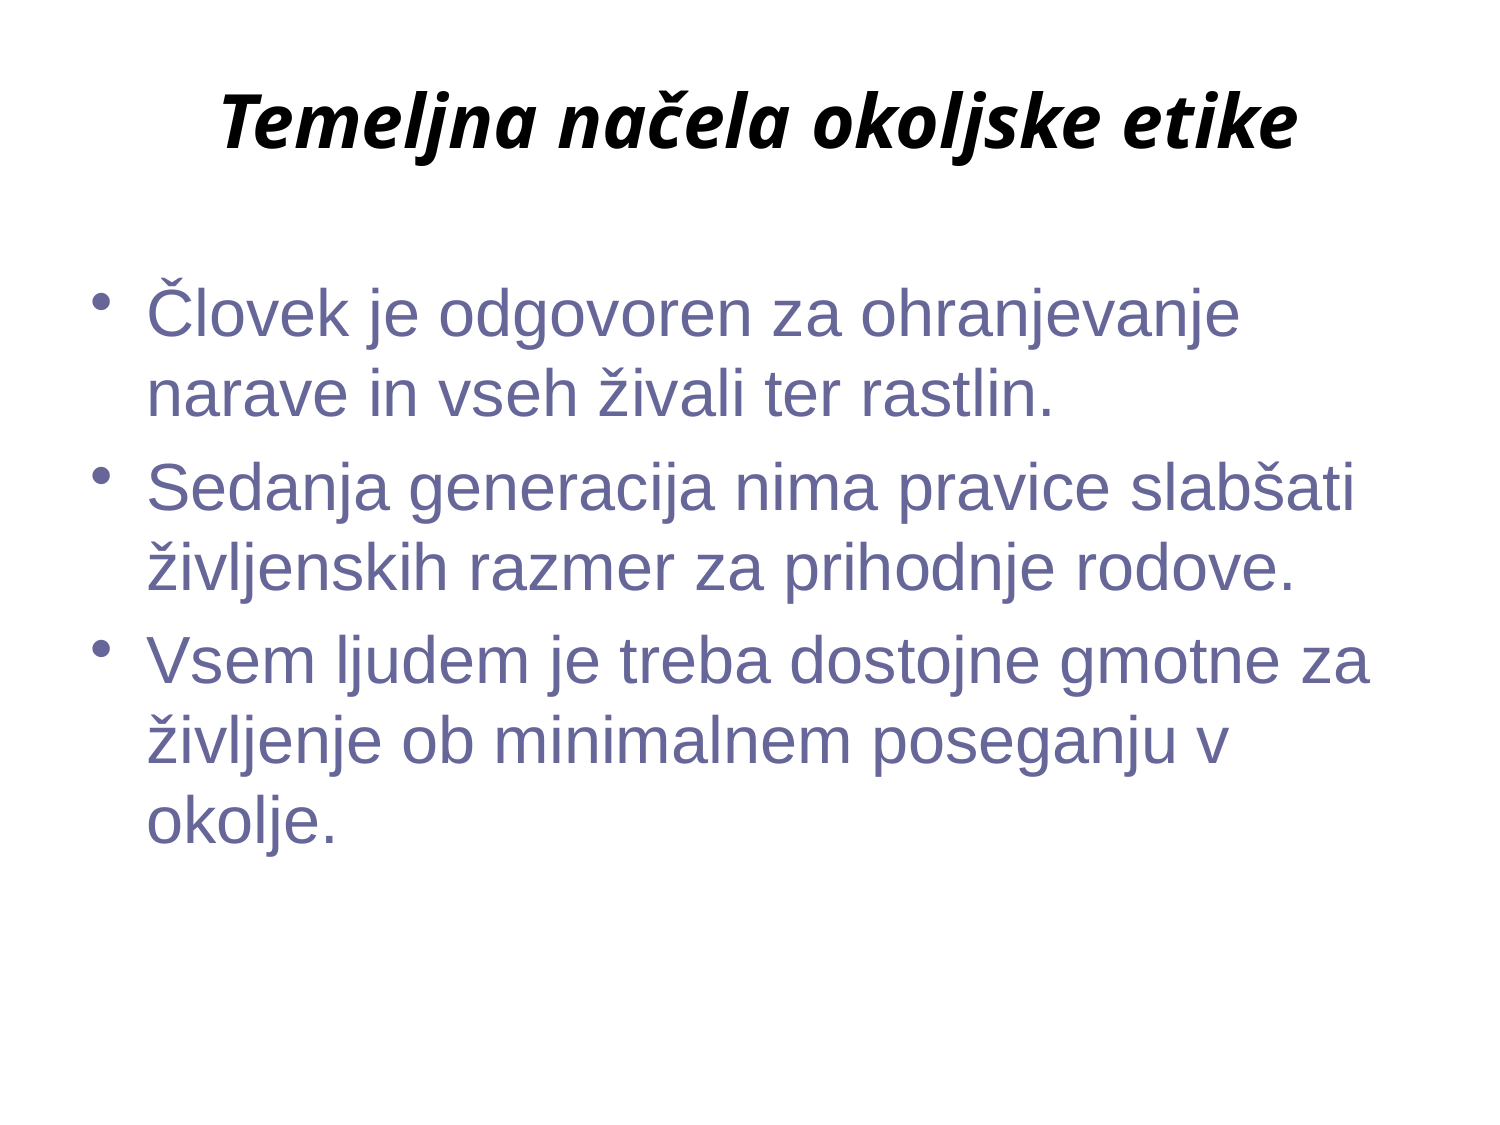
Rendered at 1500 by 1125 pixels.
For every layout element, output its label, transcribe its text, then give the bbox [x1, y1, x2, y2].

list Človek je odgovoren za ohranjevanje narave in vseh živali ter rastlin. Sedanja generacija nima pravice slabšati življenskih razmer za prihodnje rodove. Vsem ljudem je treba dostojne gmotne za življenje ob minimalnem poseganju v okolje. [75, 262, 1425, 1005]
text_box Temeljna načela okoljske etike [88, 66, 1430, 292]
